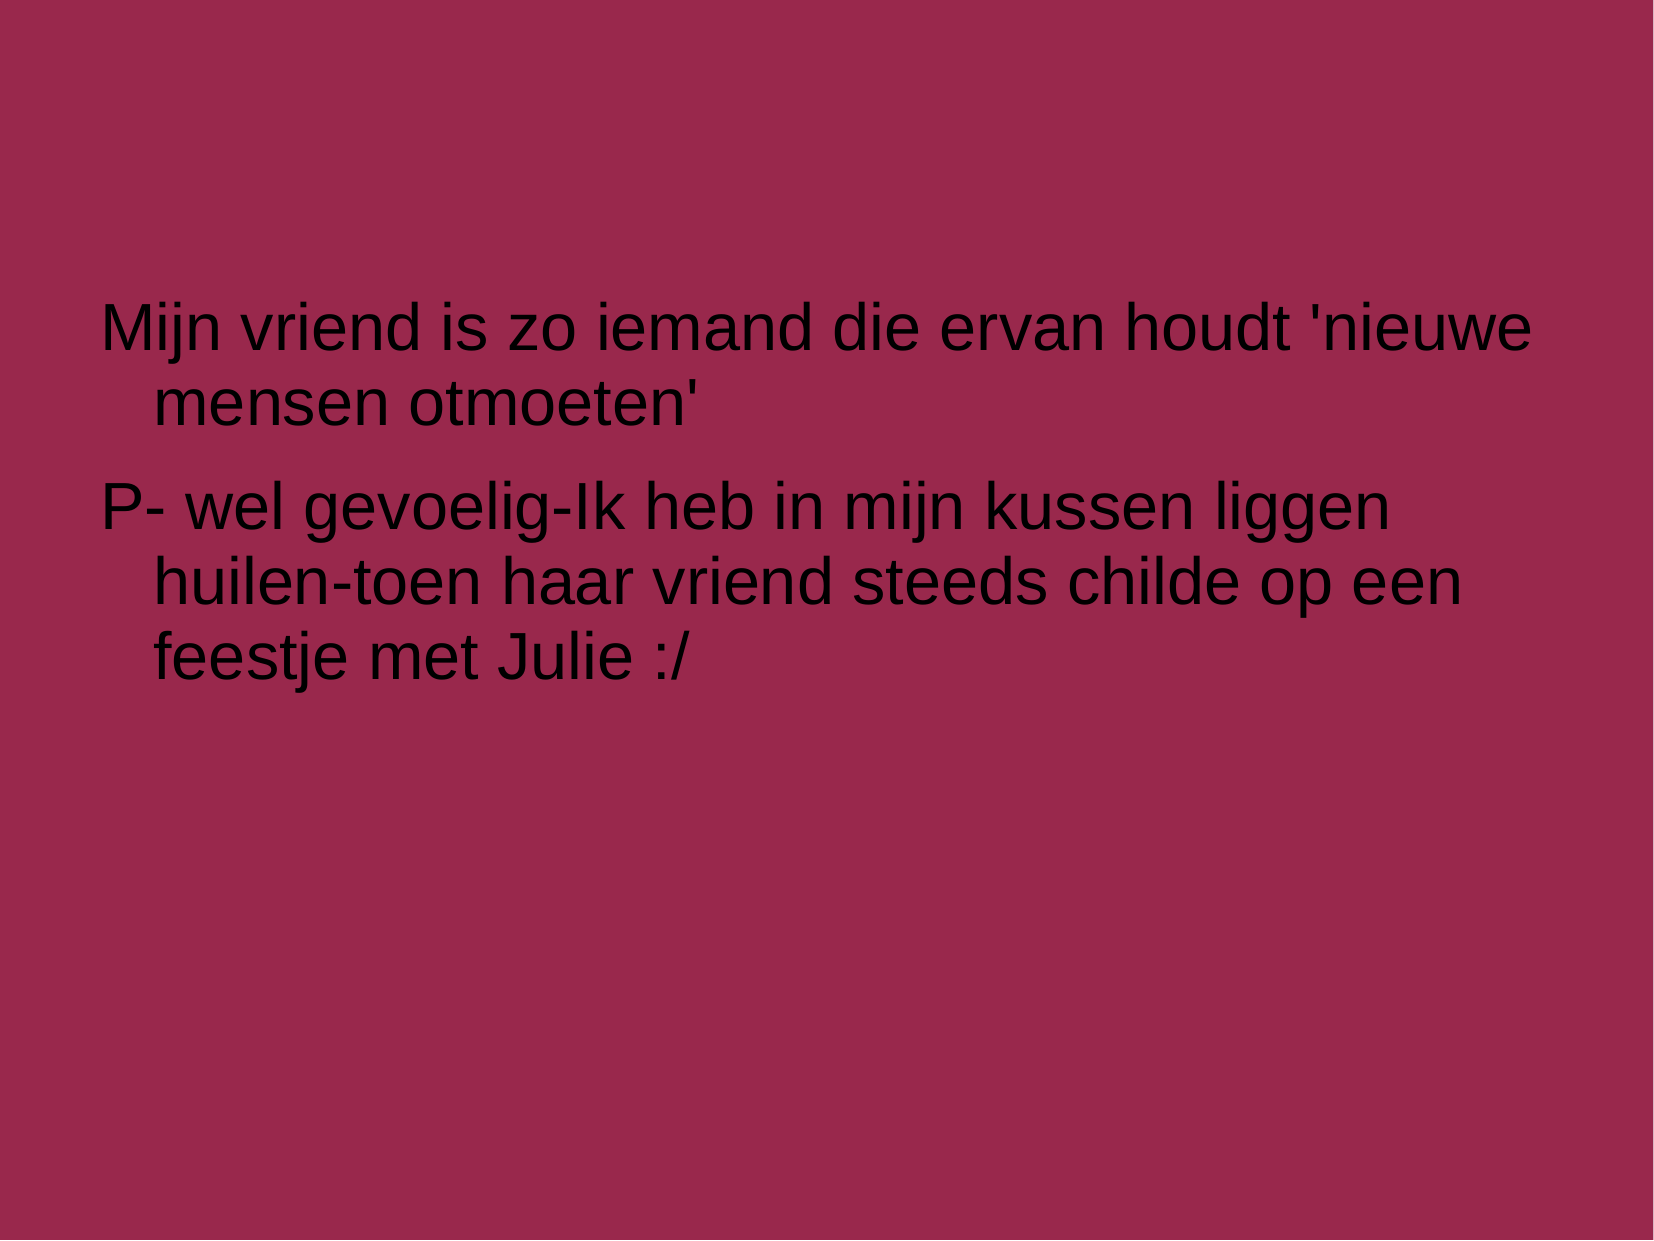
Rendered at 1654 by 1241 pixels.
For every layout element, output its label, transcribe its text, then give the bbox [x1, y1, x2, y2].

list Mijn vriend is zo iemand die ervan houdt 'nieuwe mensen otmoeten' P- wel gevoelig-Ik heb in mijn kussen liggen huilen-toen haar vriend steeds childe op een feestje met Julie :/ [82, 290, 1571, 1094]
